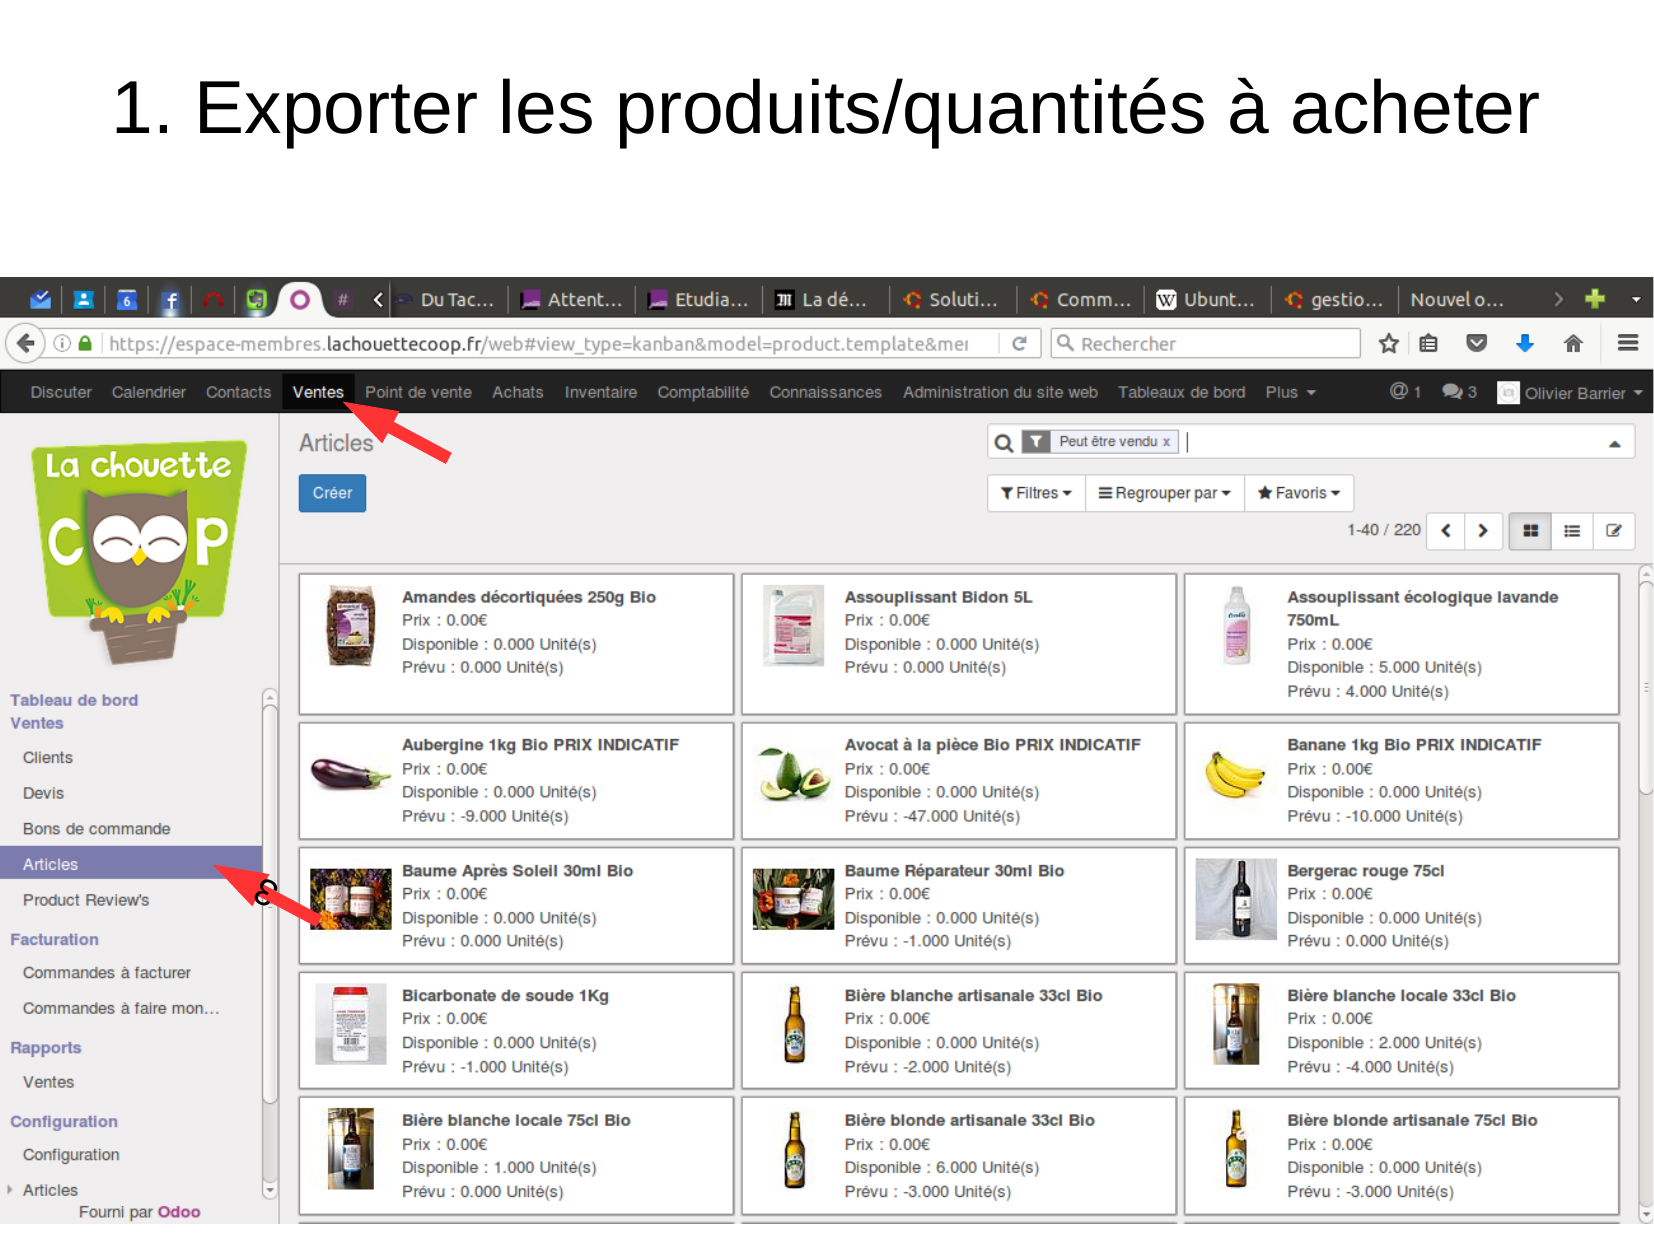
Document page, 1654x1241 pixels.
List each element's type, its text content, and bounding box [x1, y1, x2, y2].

picture [0, 277, 1654, 1224]
title 1. Exporter les produits/quantités à acheter [82, 49, 1571, 166]
